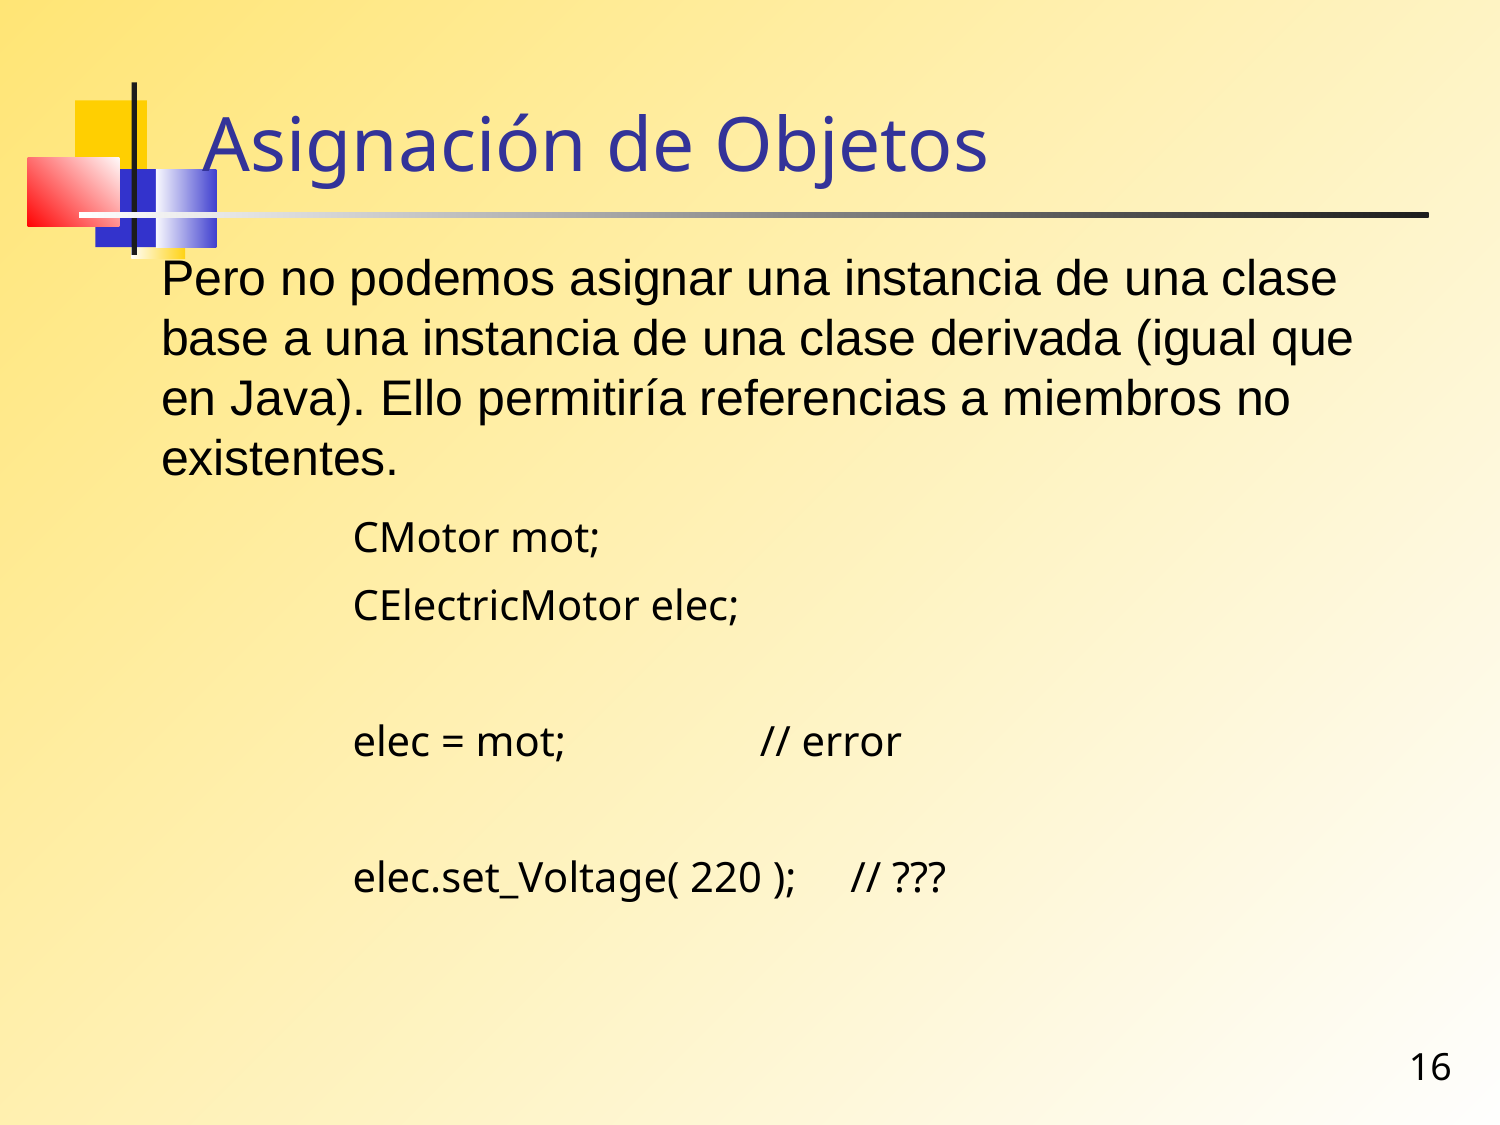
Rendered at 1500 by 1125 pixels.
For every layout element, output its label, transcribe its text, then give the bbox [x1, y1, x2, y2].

list CMotor mot; CElectricMotor elec; elec = mot; // error elec.set_Voltage( 220 ); // ??? [337, 499, 1463, 1038]
text_box Pero no podemos asignar una instancia de una clase base a una instancia de una clase derivada (igual que en Java). Ello permitiría referencias a miembros no existentes. [137, 237, 1375, 493]
title Asignación de Objetos [187, 37, 1466, 201]
